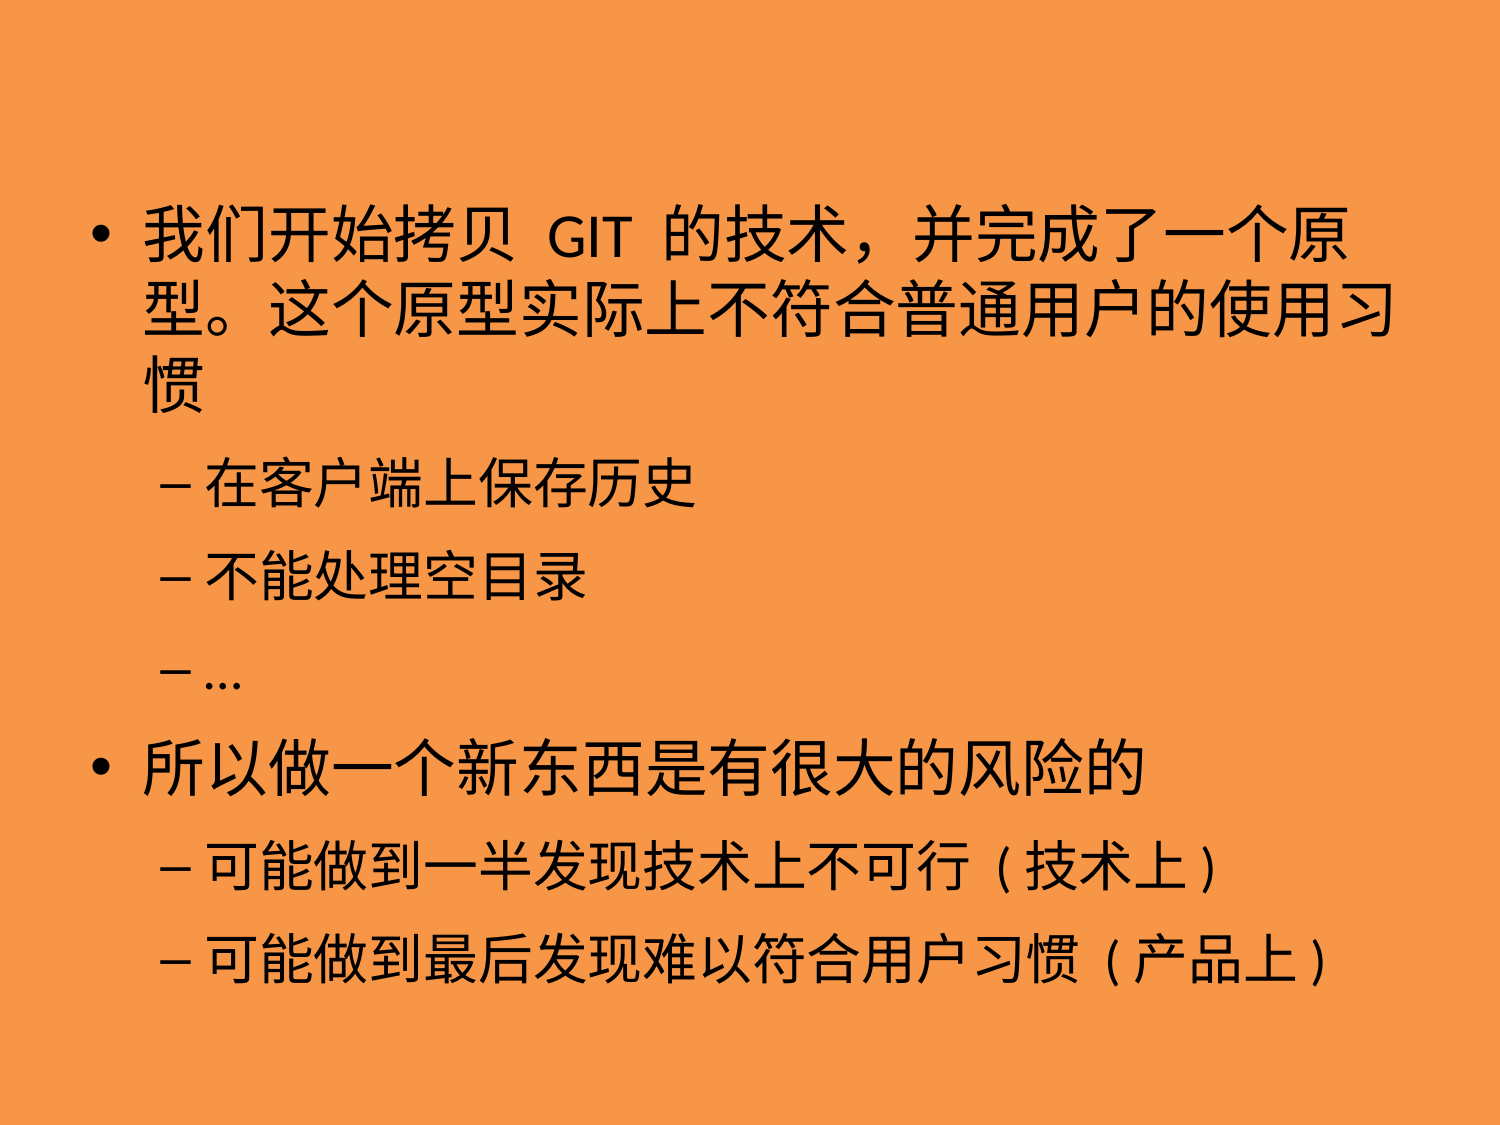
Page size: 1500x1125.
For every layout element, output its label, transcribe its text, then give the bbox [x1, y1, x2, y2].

list 我们开始拷贝 GIT 的技术，并完成了一个原型。这个原型实际上不符合普通用户的使用习惯 在客户端上保存历史 不能处理空目录 … 所以做一个新东西是有很大的风险的 可能做到一半发现技术上不可行 (技术上) 可能做到最后发现难以符合用户习惯 (产品上) [75, 187, 1425, 1005]
